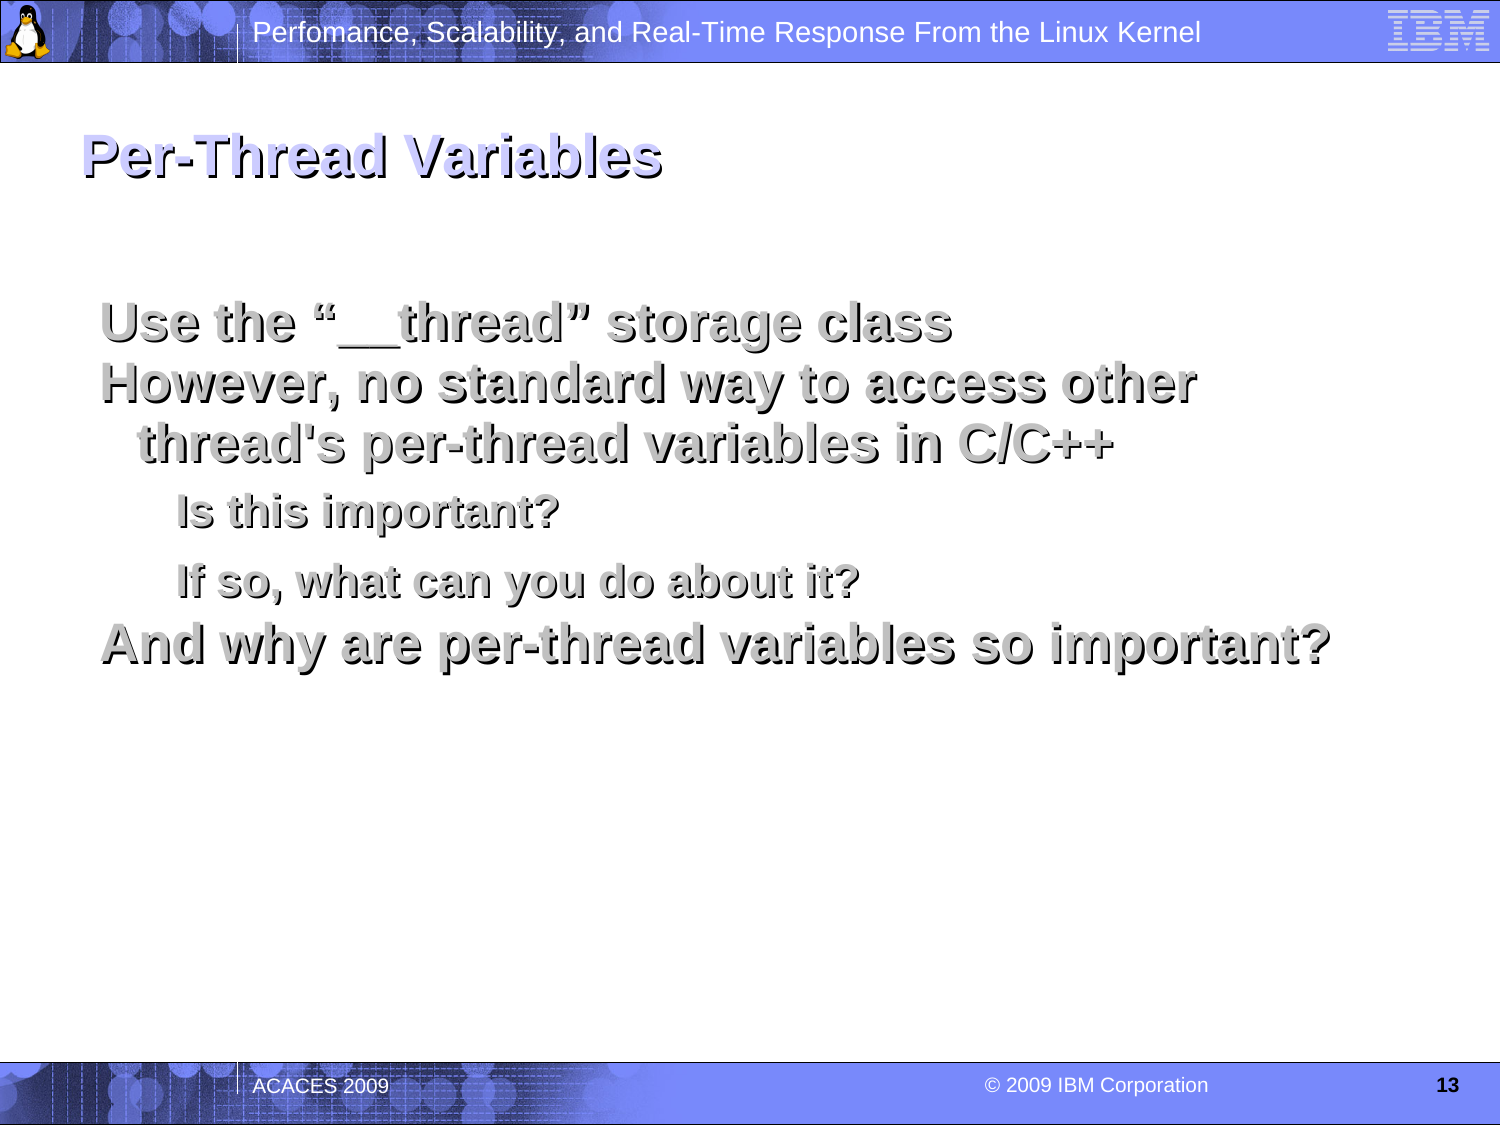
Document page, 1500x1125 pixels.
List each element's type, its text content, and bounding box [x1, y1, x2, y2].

title Per-Thread Variables [79, 116, 1433, 199]
picture [1, 1, 1500, 62]
picture [0, 1063, 1500, 1124]
list Use the “__thread” storage class However, no standard way to access other thread's per-thread variables in C/C++ Is this important? If so, what can you do about it? And why are per-thread variables so important? [99, 291, 1389, 1022]
